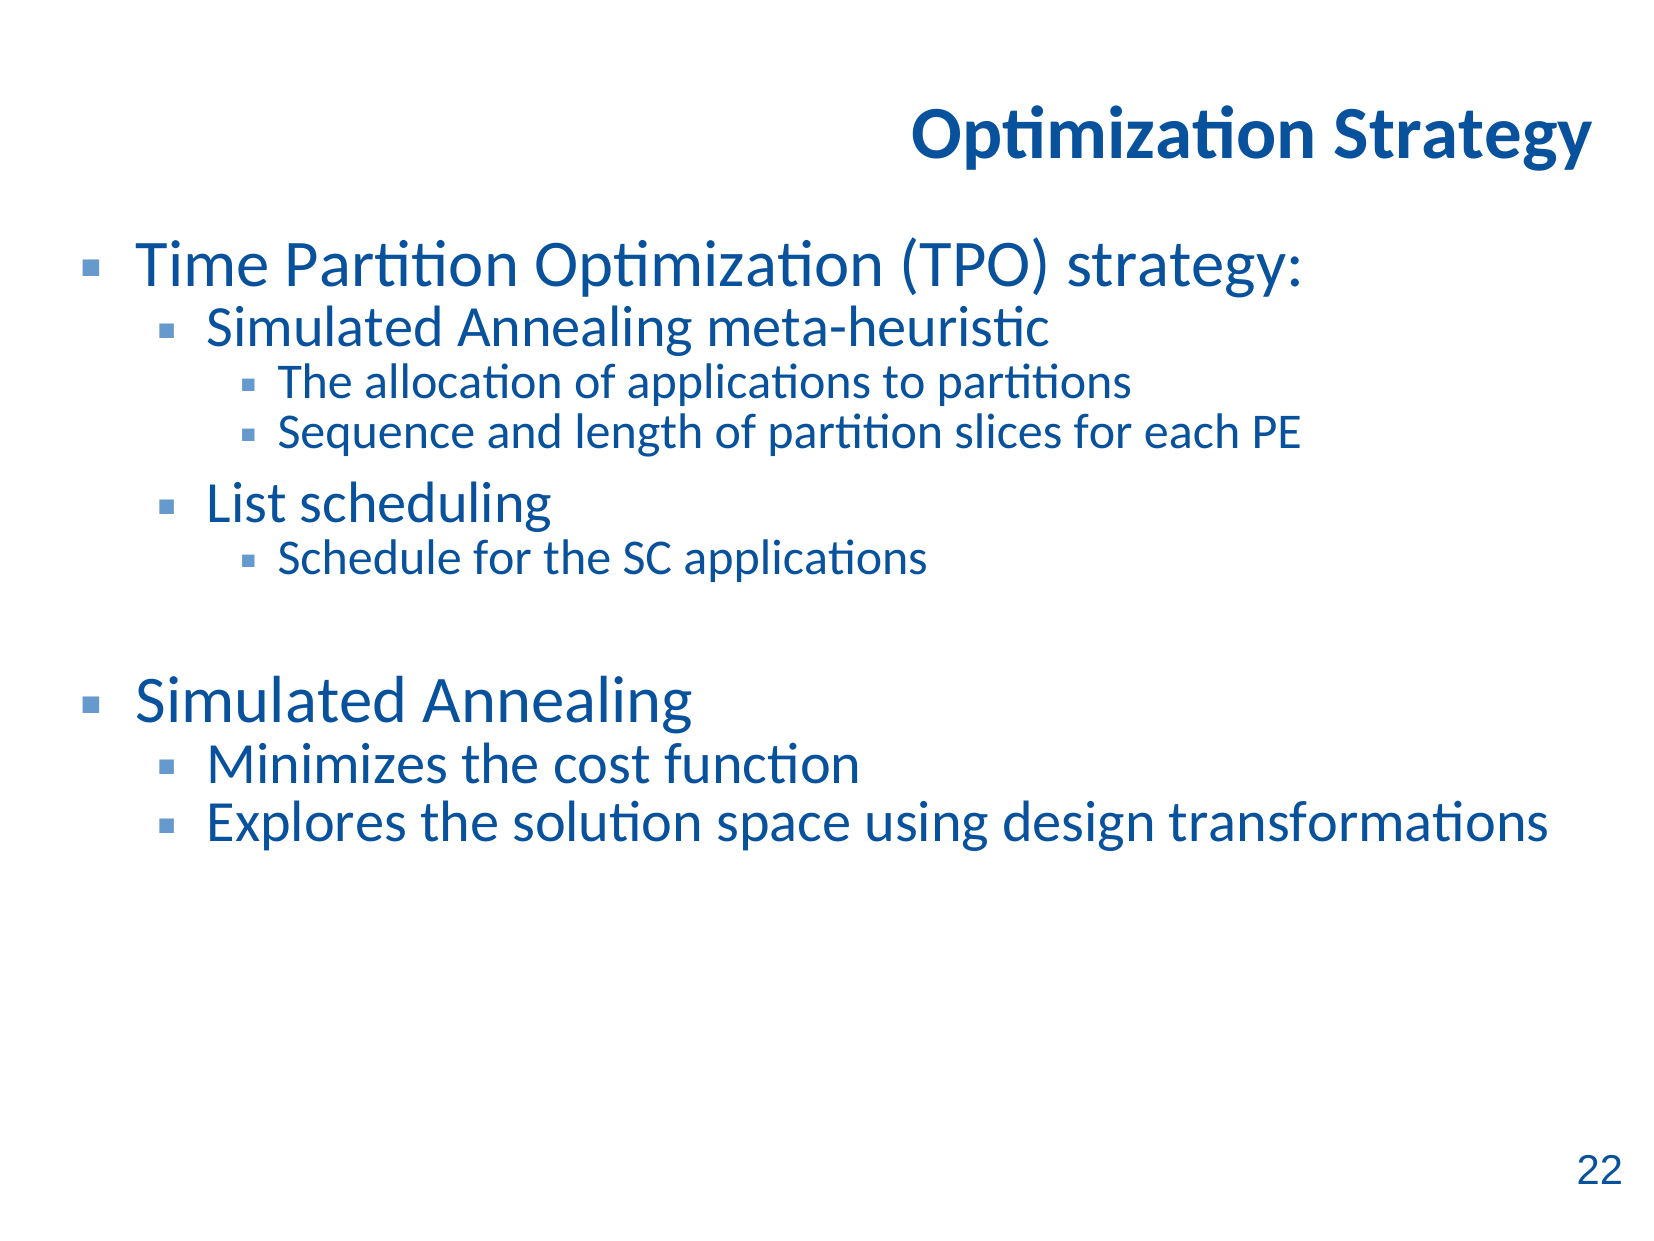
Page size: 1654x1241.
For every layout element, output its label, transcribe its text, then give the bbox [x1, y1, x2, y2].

list Time Partition Optimization (TPO) strategy: Simulated Annealing meta-heuristic The allocation of applications to partitions Sequence and length of partition slices for each PE List scheduling Schedule for the SC applications Simulated Annealing Minimizes the cost function Explores the solution space using design transformations [64, 236, 1601, 1182]
title Optimization Strategy [0, 0, 1595, 178]
